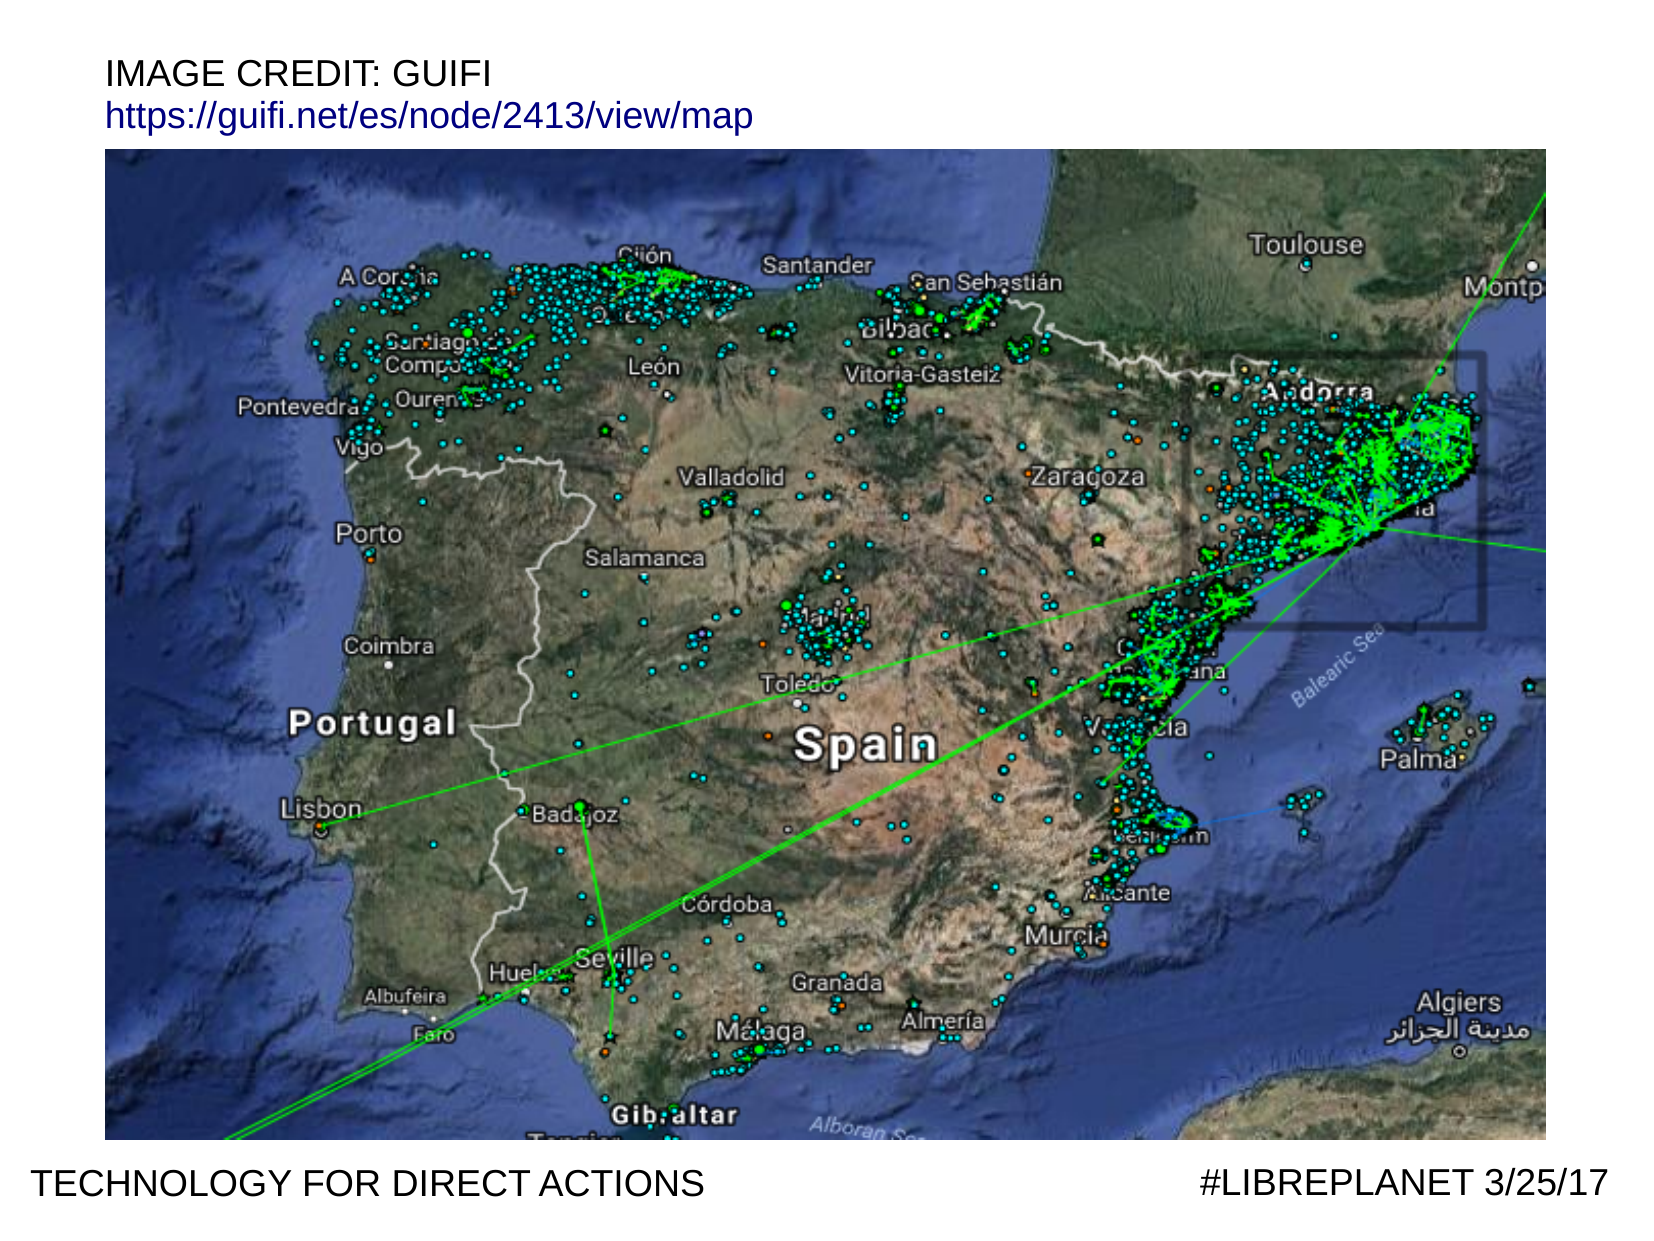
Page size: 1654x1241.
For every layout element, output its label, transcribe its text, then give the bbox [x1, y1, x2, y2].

text_box IMAGE CREDIT: GUIFI https://guifi.net/es/node/2413/view/map [90, 45, 871, 186]
picture [105, 149, 1546, 1141]
title TECHNOLOGY FOR DIRECT ACTIONS [30, 1140, 736, 1228]
subtitle #LIBREPLANET 3/25/17 [1200, 1150, 1628, 1216]
